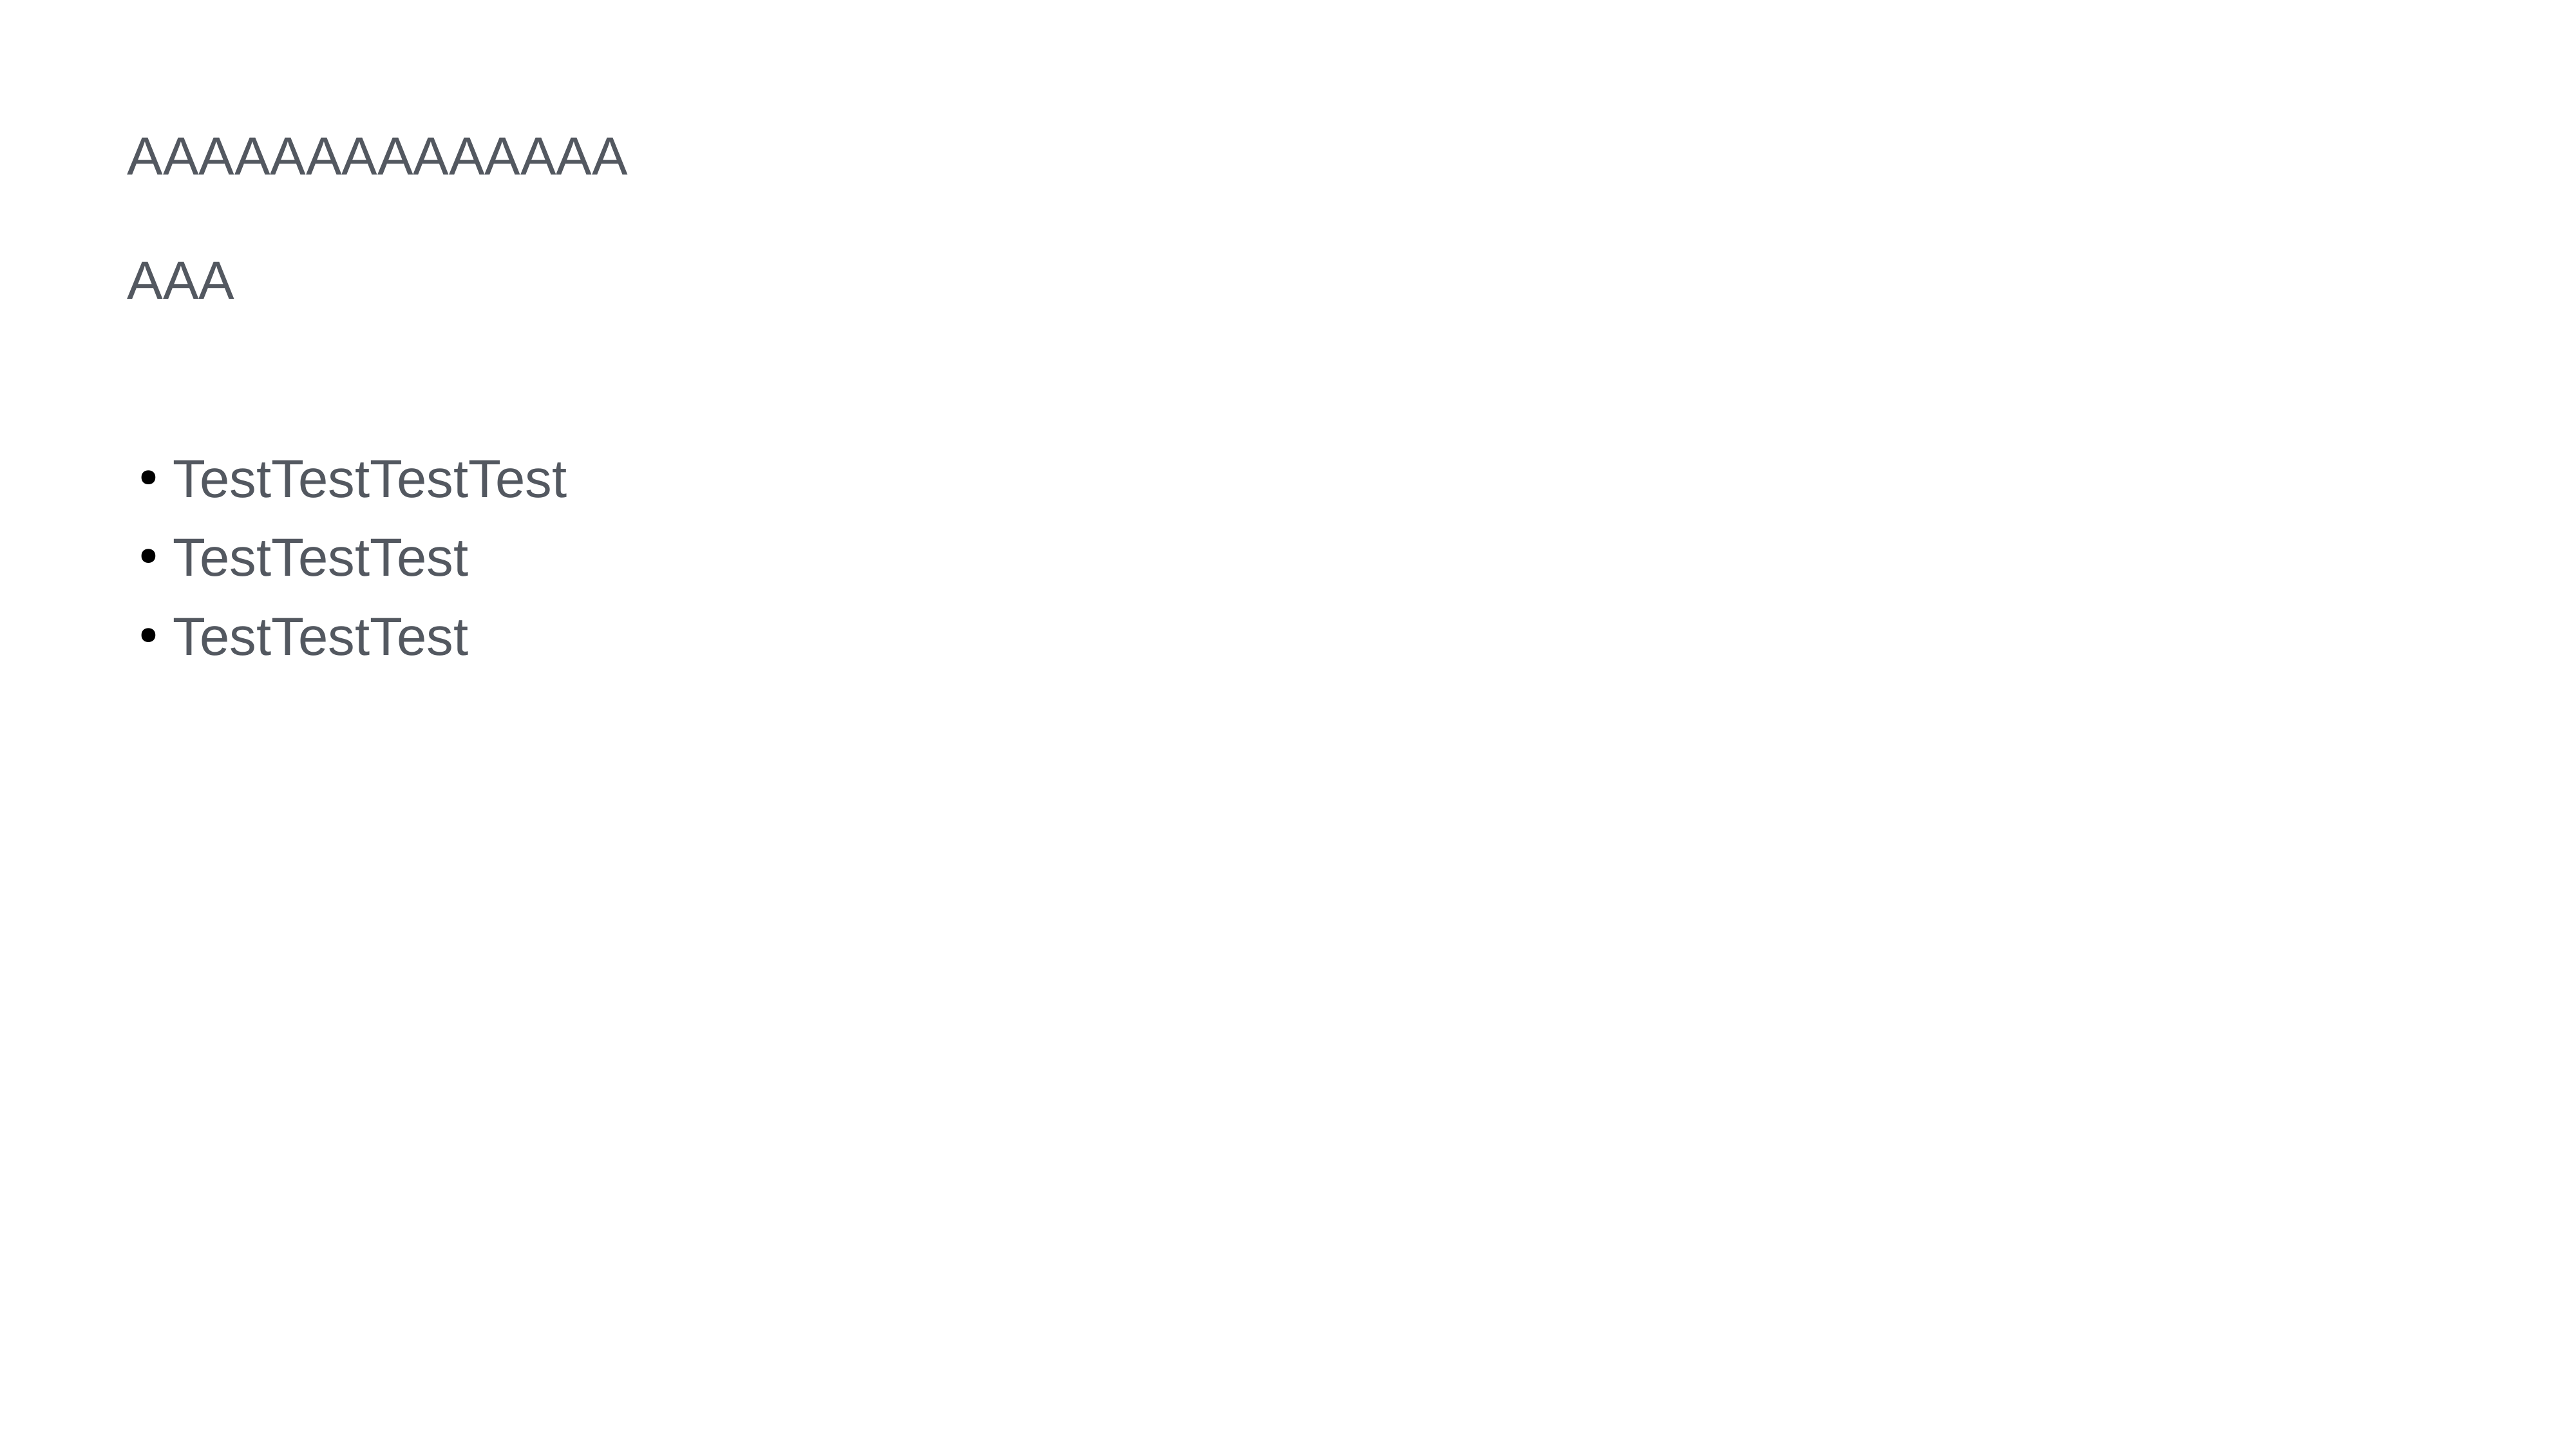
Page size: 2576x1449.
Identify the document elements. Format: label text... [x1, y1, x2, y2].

list AAA [127, 245, 2449, 352]
title AAAAAAAAAAAAAA [127, 126, 2449, 187]
list TestTestTestTest TestTestTest TestTestTest [127, 448, 2449, 1321]
